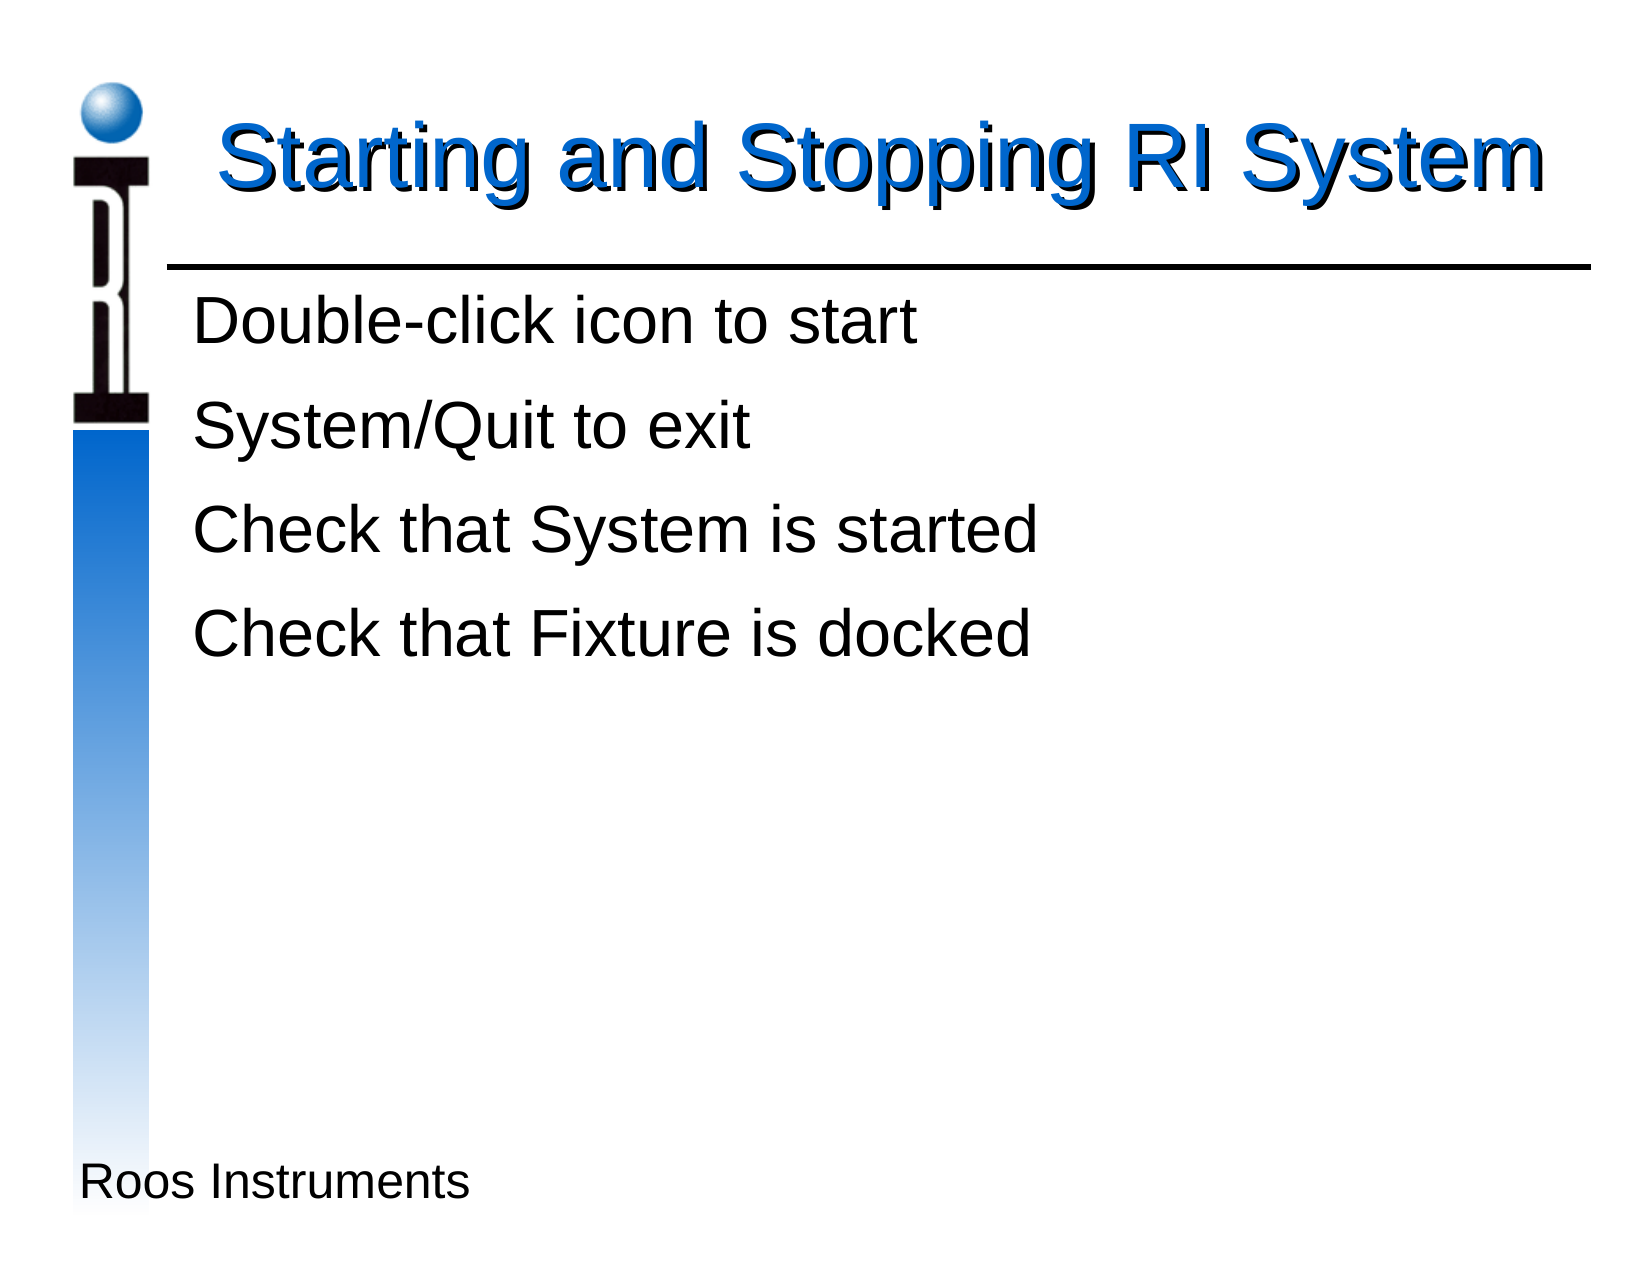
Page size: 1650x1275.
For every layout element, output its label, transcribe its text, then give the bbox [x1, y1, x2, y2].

title Starting and Stopping RI System [171, 66, 1591, 245]
picture [69, 78, 154, 430]
list Double-click icon to start System/Quit to exit Check that System is started Check that Fixture is docked [174, 283, 1591, 1079]
